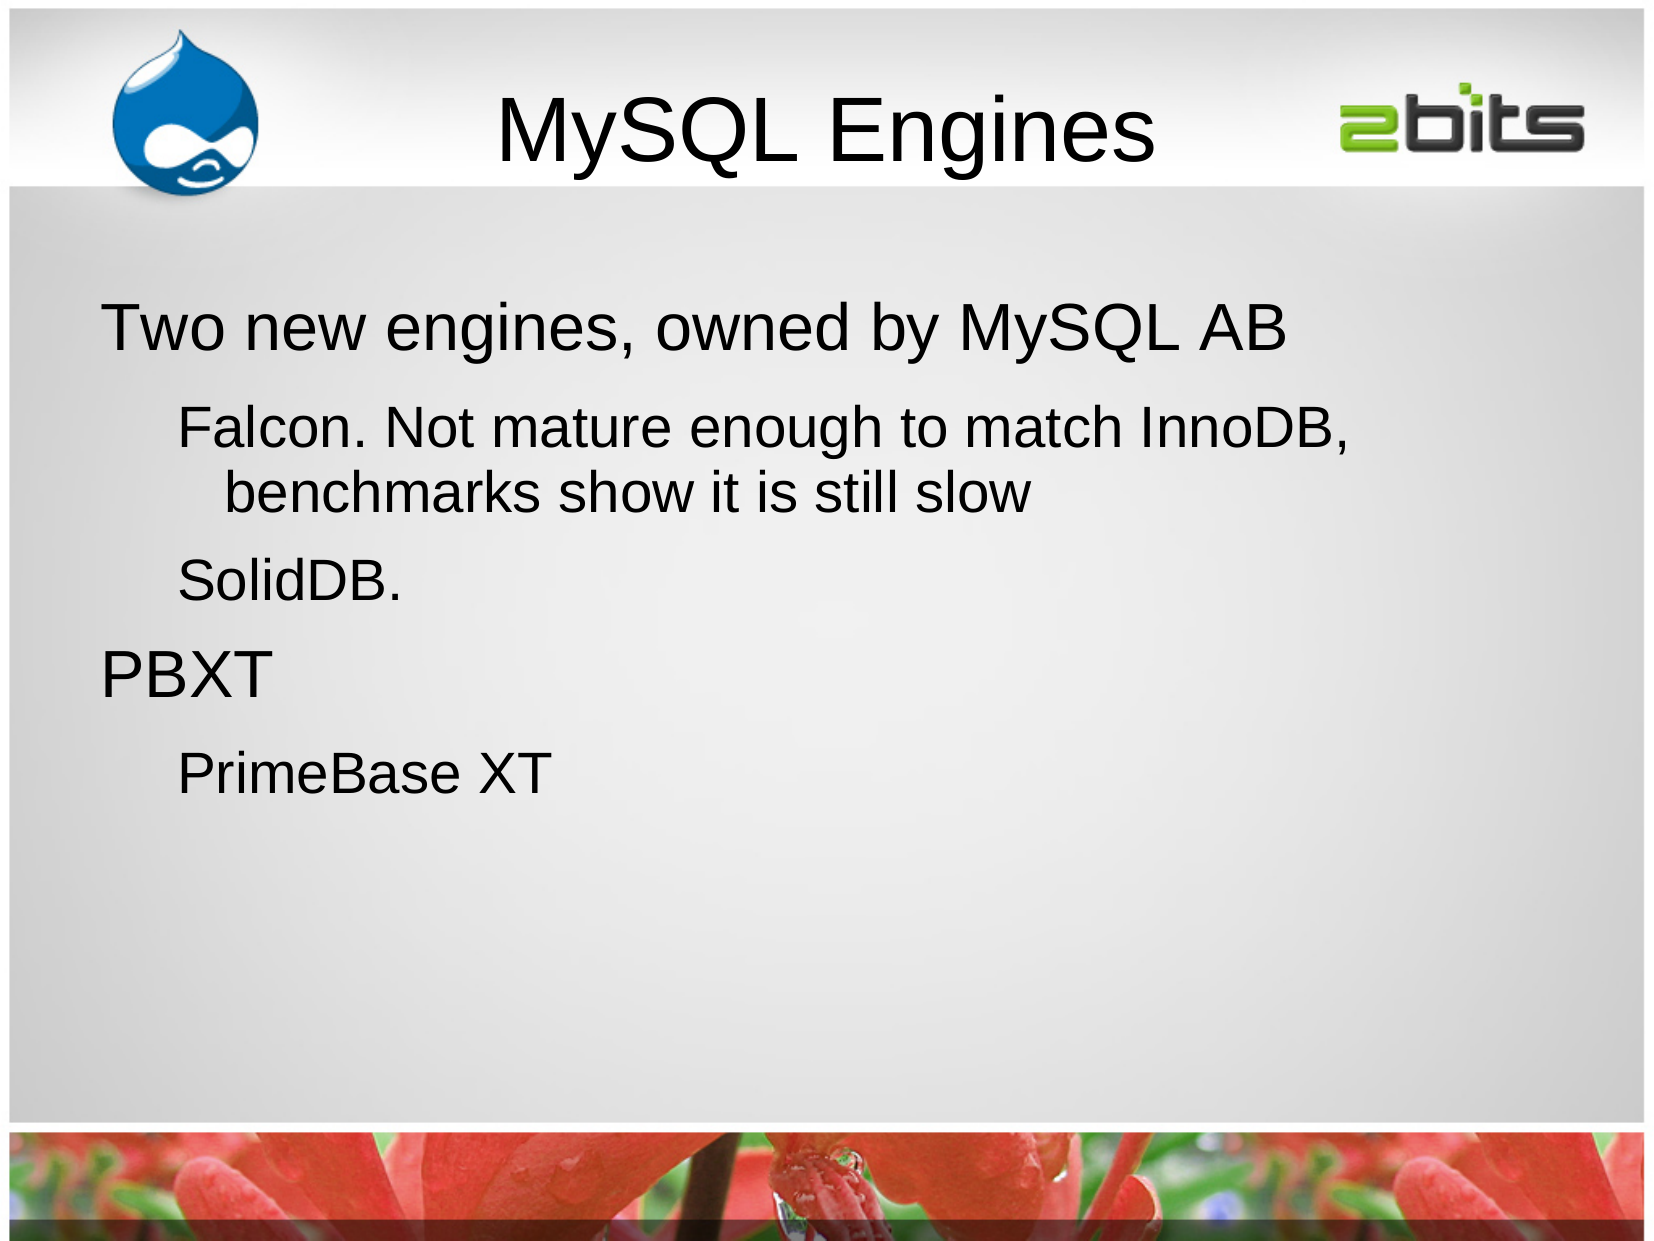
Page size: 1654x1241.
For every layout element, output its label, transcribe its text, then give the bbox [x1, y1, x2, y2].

picture [0, 0, 1654, 1241]
title MySQL Engines [82, 33, 1571, 226]
list Two new engines, owned by MySQL AB Falcon. Not mature enough to match InnoDB, benchmarks show it is still slow SolidDB. PBXT PrimeBase XT [82, 290, 1571, 1094]
